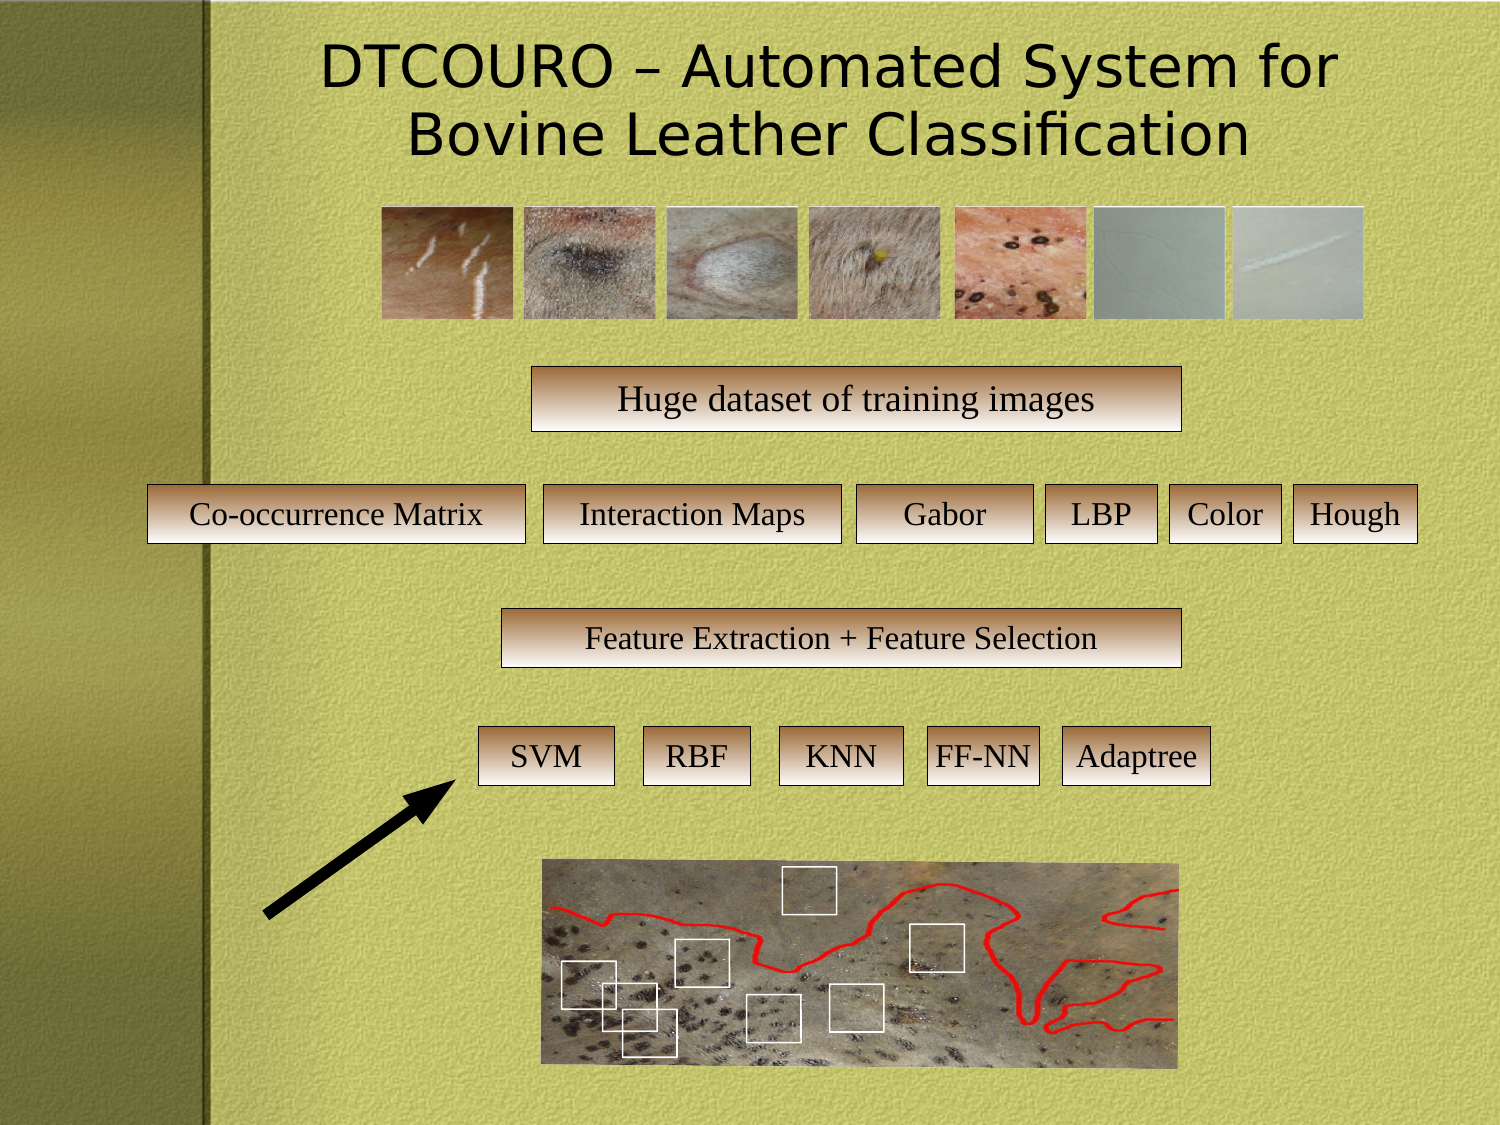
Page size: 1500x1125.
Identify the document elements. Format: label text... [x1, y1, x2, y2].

text_box Interaction Maps [543, 484, 842, 544]
text_box FF-NN [927, 726, 1040, 786]
text_box DTCOURO – Automated System for Bovine Leather Classification [300, 0, 1359, 233]
text_box Huge dataset of training images [531, 366, 1182, 432]
text_box Gabor [856, 484, 1034, 544]
text_box KNN [779, 726, 904, 786]
text_box Feature Extraction + Feature Selection [501, 608, 1182, 668]
text_box SVM [478, 726, 615, 786]
text_box Co-occurrence Matrix [147, 484, 526, 544]
text_box RBF [643, 726, 751, 786]
picture [0, 0, 1500, 1125]
text_box Adaptree [1062, 726, 1211, 786]
text_box LBP [1045, 484, 1158, 544]
text_box Color [1169, 484, 1282, 544]
text_box Hough [1293, 484, 1418, 544]
